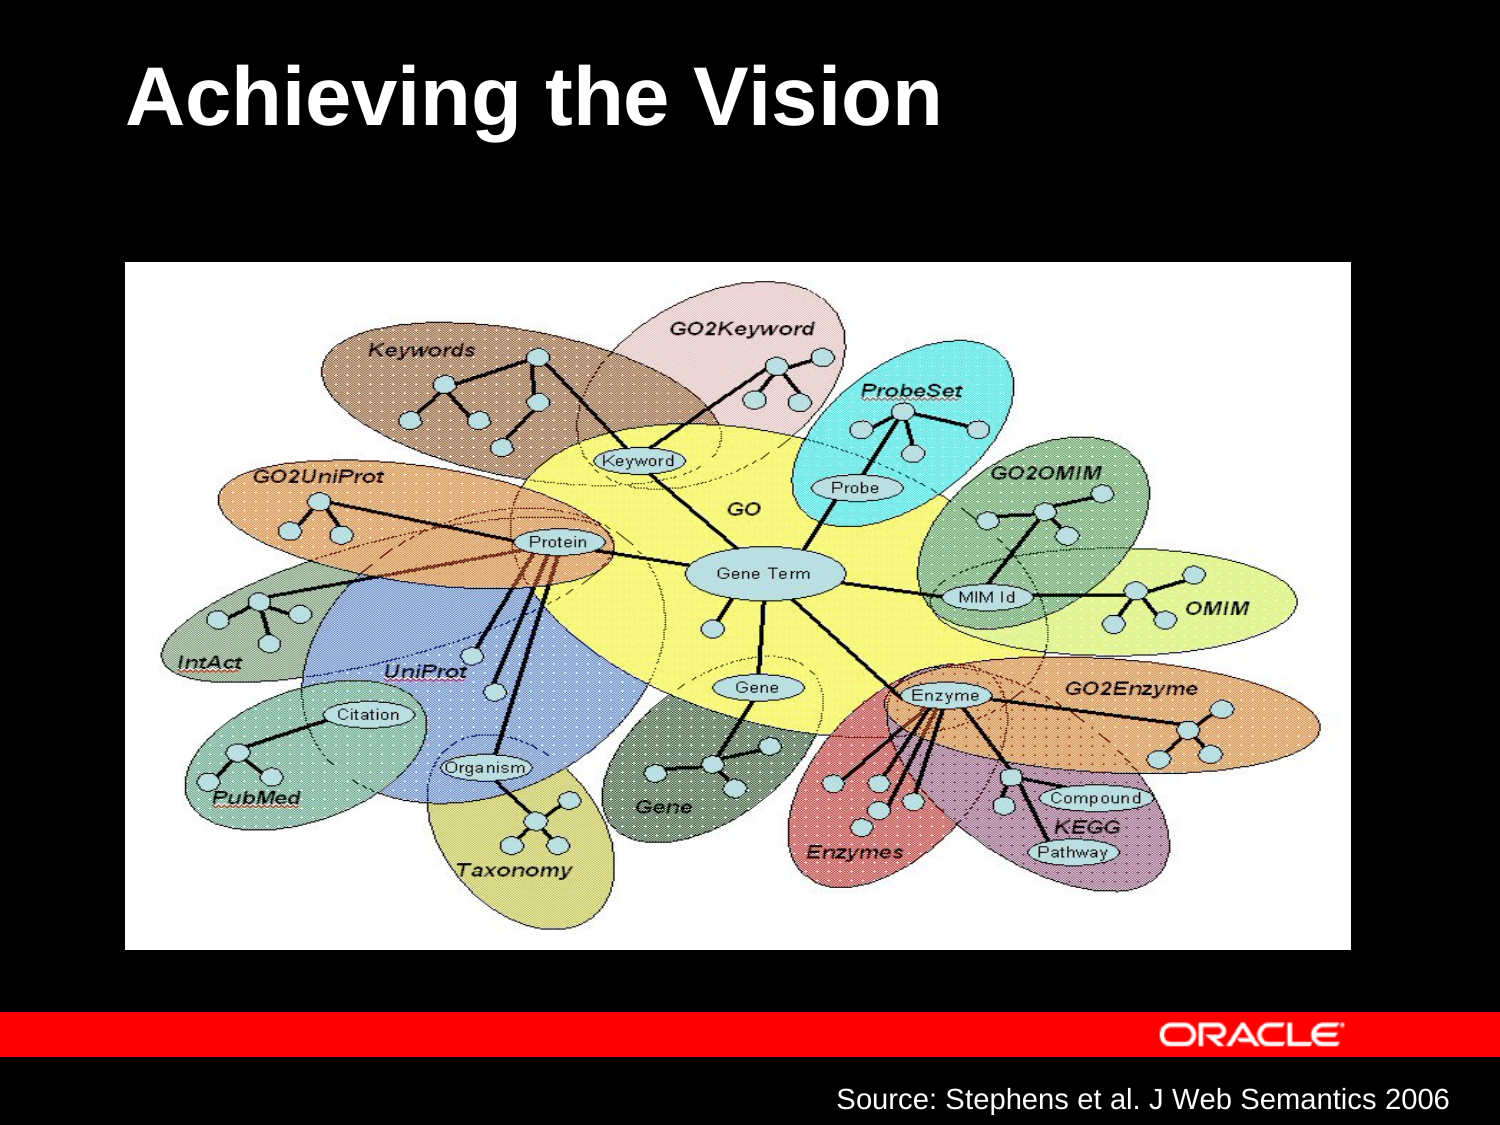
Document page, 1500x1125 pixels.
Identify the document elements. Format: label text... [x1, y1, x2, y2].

text_box Source: Stephens et al. J Web Semantics 2006 [821, 1074, 1466, 1124]
picture [125, 262, 1351, 951]
title Achieving the Vision [125, 62, 1476, 151]
